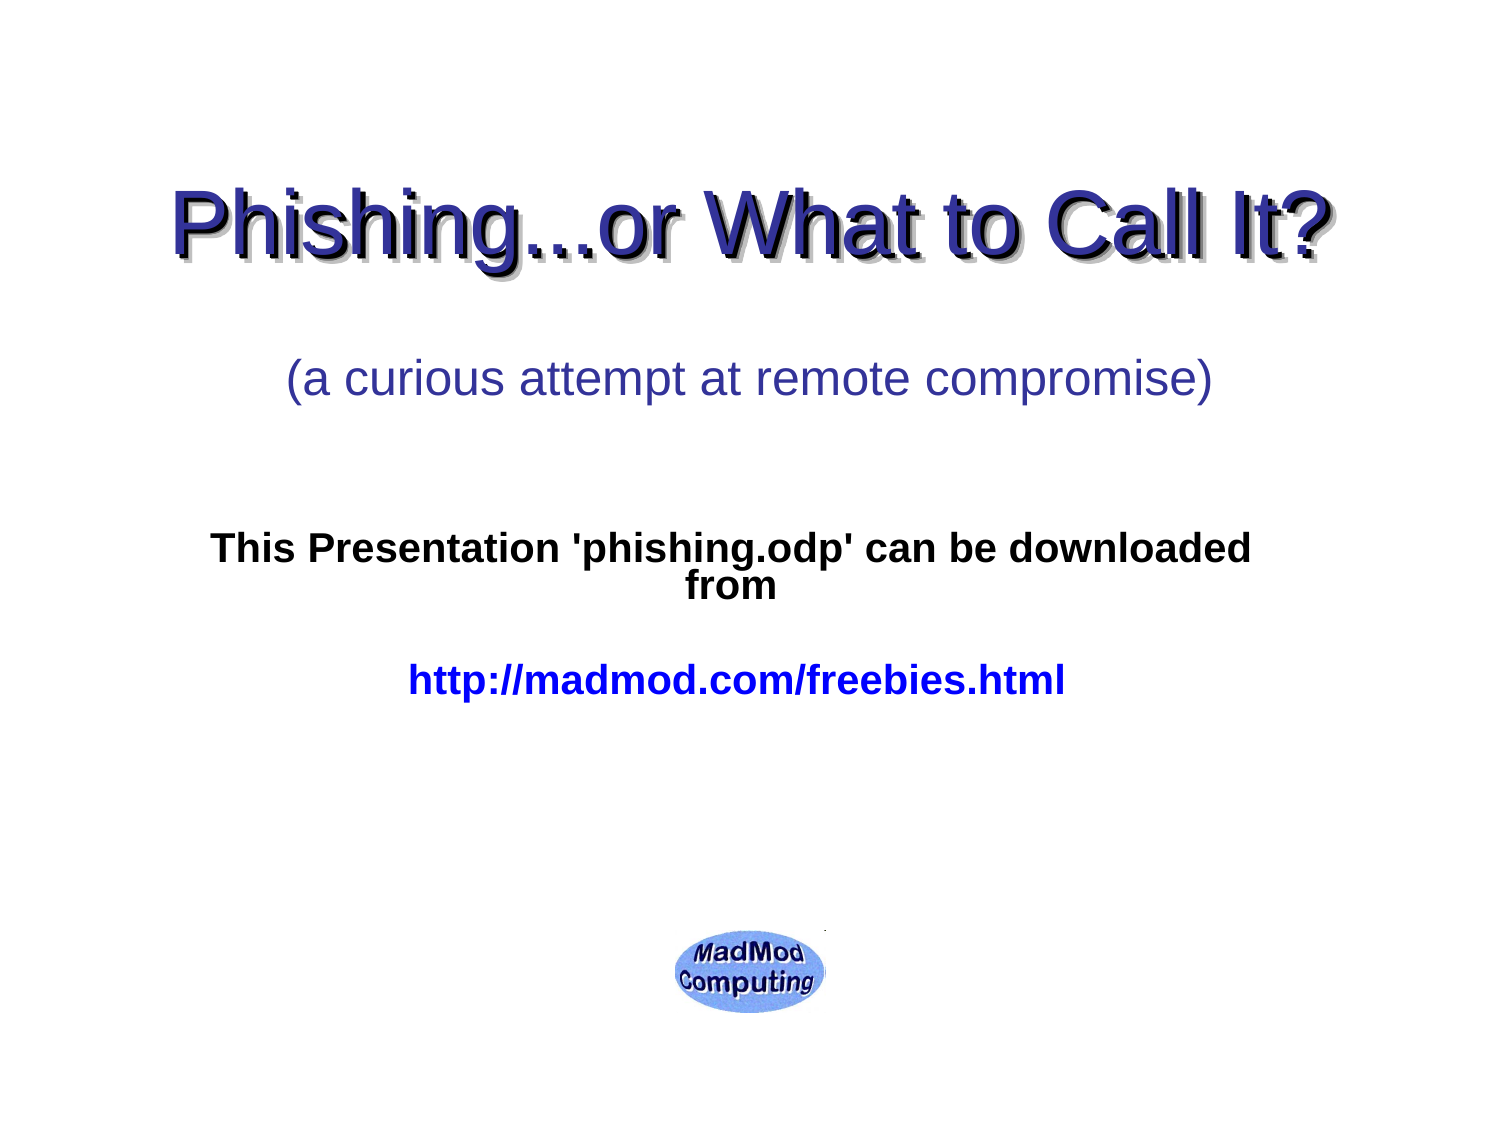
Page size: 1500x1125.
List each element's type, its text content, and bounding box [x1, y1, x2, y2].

subtitle This Presentation 'phishing.odp' can be downloaded from http://madmod.com/freebies.html [112, 525, 1276, 721]
title Phishing...or What to Call It? [112, 162, 1388, 284]
text_box (a curious attempt at remote compromise) [112, 337, 1388, 413]
picture [675, 930, 826, 1013]
